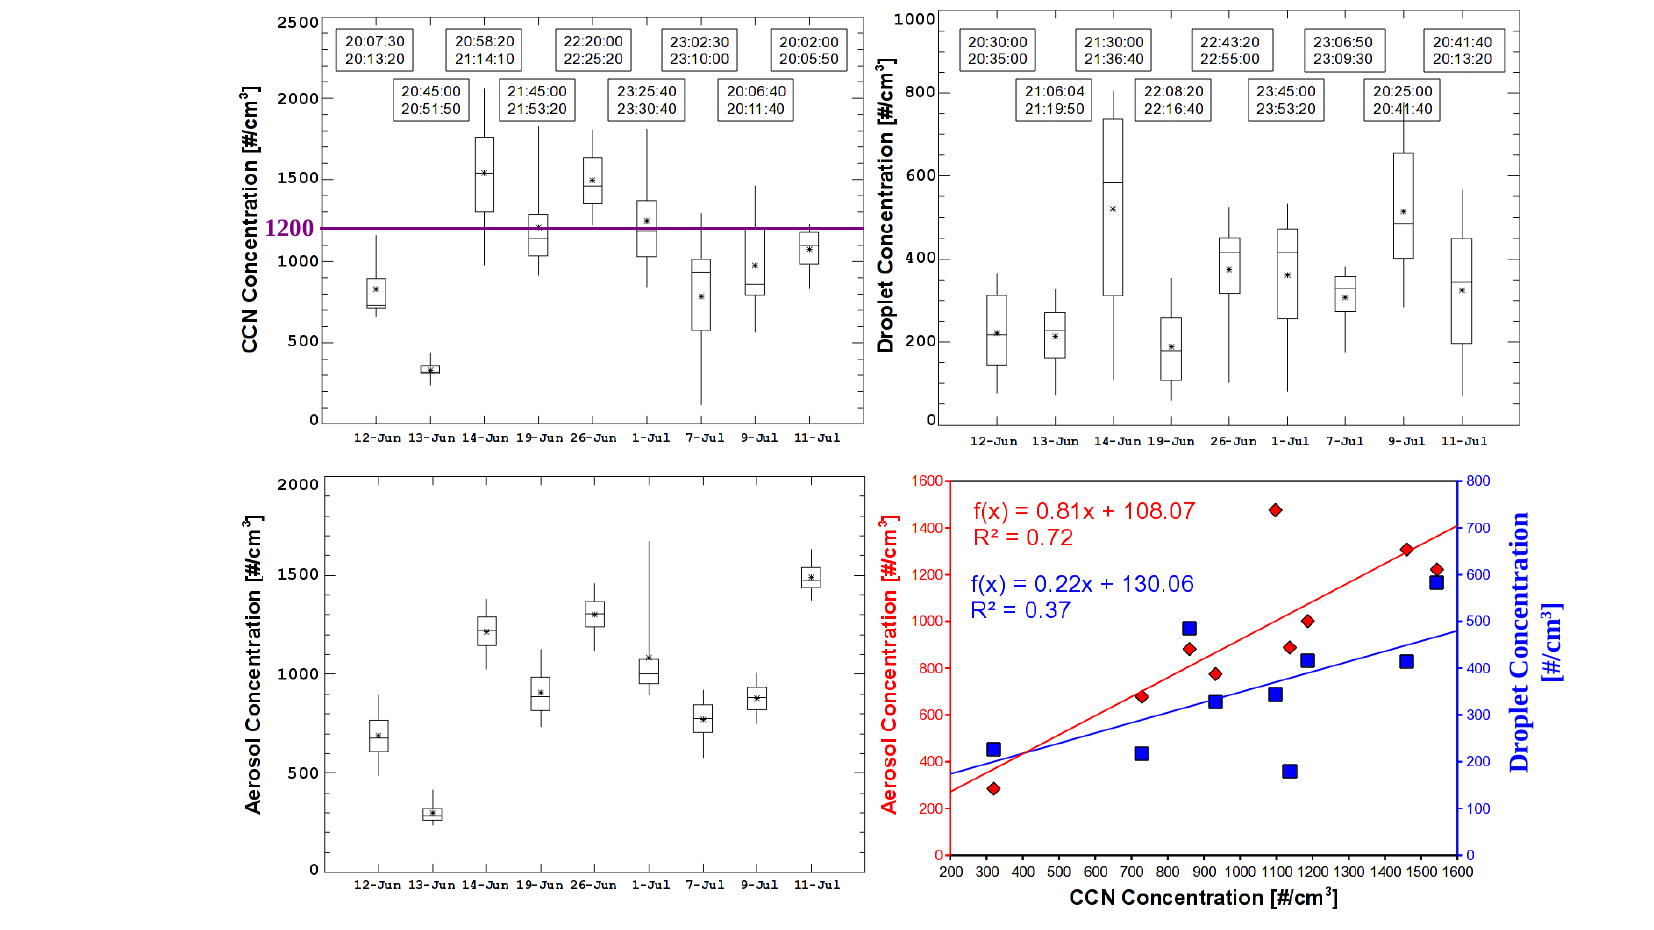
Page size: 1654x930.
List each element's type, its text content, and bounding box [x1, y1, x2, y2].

text_box Droplet Concentration [#/cm3] [1493, 482, 1546, 804]
text_box 1200 [244, 203, 335, 241]
picture [229, 6, 1534, 915]
